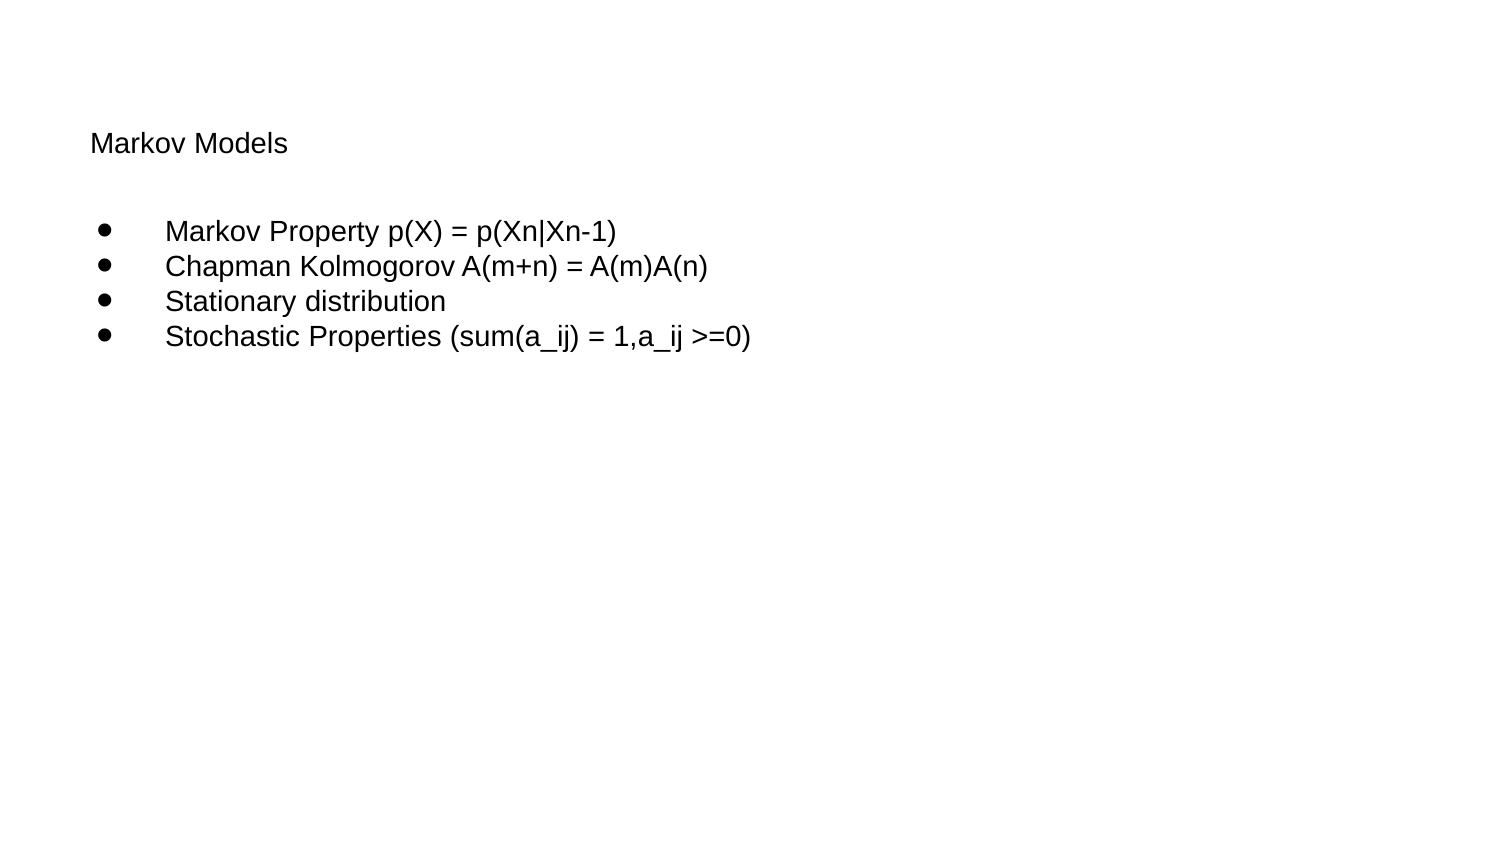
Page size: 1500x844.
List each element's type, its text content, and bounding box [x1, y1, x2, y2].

title Markov Models [75, 33, 1425, 175]
list Markov Property p(X) = p(Xn|Xn-1) Chapman Kolmogorov A(m+n) = A(m)A(n) Stationary distribution Stochastic Properties (sum(a_ij) = 1,a_ij >=0) [75, 196, 1425, 808]
